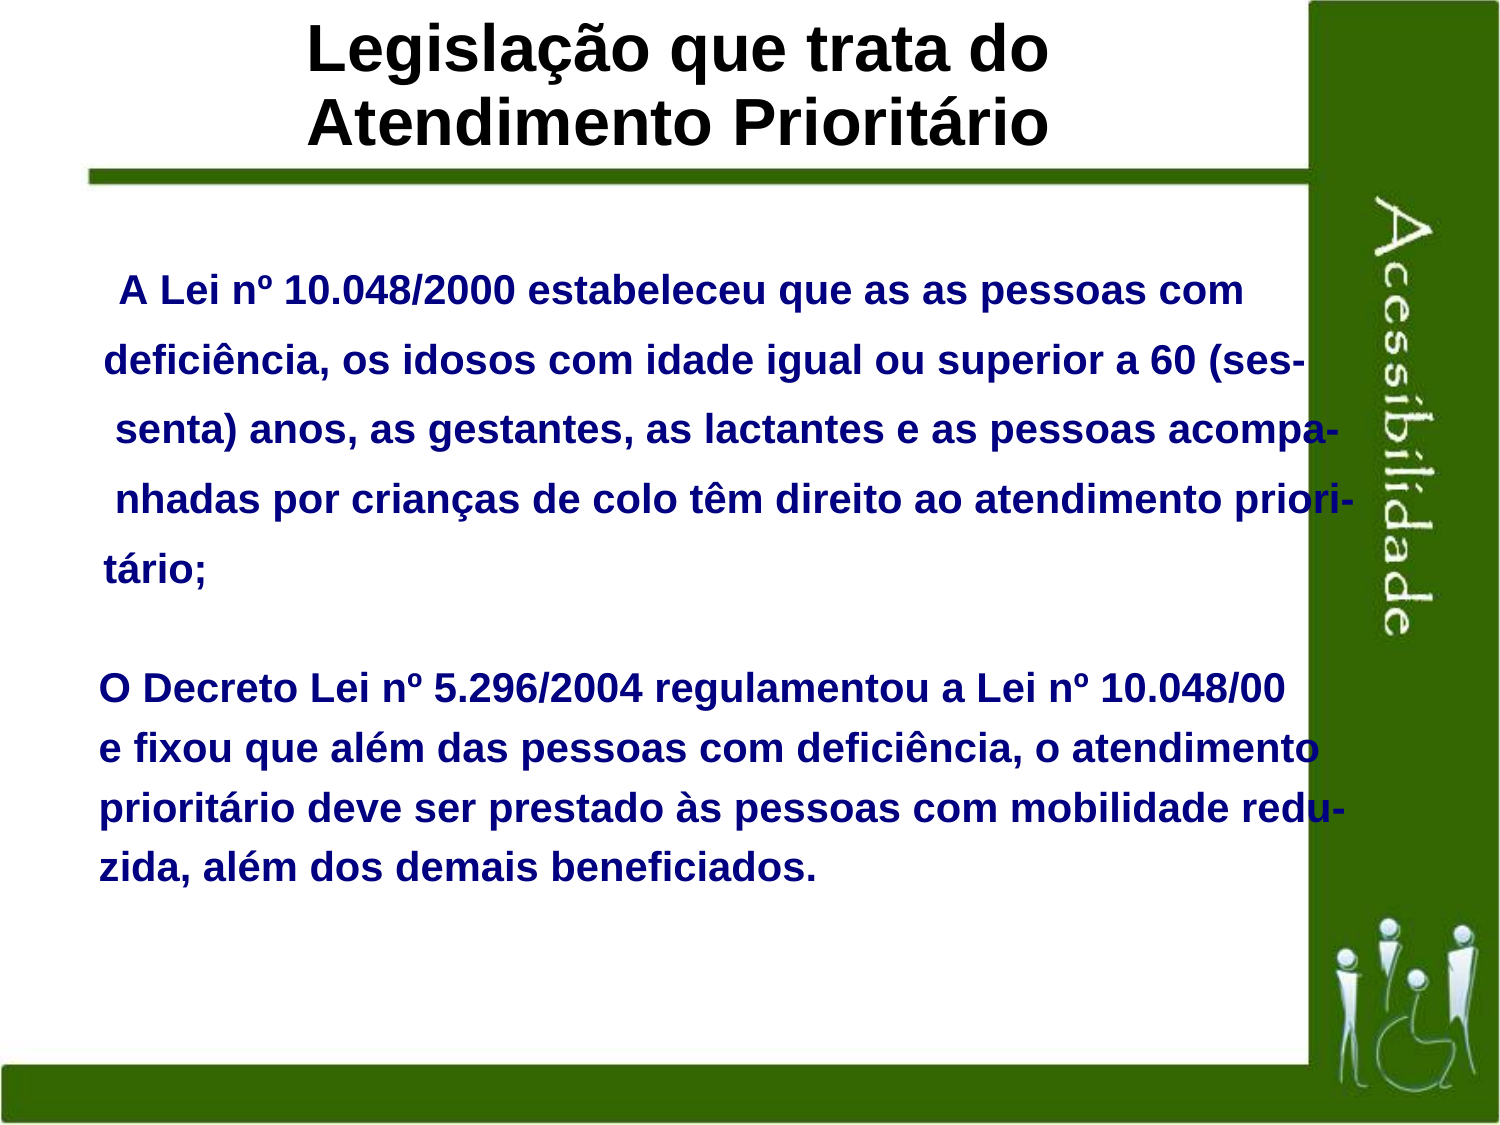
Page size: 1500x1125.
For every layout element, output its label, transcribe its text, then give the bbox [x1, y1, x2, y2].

picture [1285, 425, 1294, 439]
title Legislação que trata do Atendimento Prioritário [147, 3, 1211, 168]
picture [1288, 804, 1297, 818]
text_box A Lei nº 10.048/2000 estabeleceu que as as pessoas com deficiência, os idosos com idade igual ou superior a 60 (ses- senta) anos, as gestantes, as lactantes e as pessoas acompa- nhadas por crianças de colo têm direito ao atendimento priori- tário; O Decreto Lei nº 5.296/2004 regulamentou a Lei nº 10.048/00 e fixou que além das pessoas com deficiência, o atendimento prioritário deve ser prestado às pessoas com mobilidade redu- zida, além dos demais beneficiados. [0, 236, 1282, 941]
picture [0, 0, 1500, 1125]
